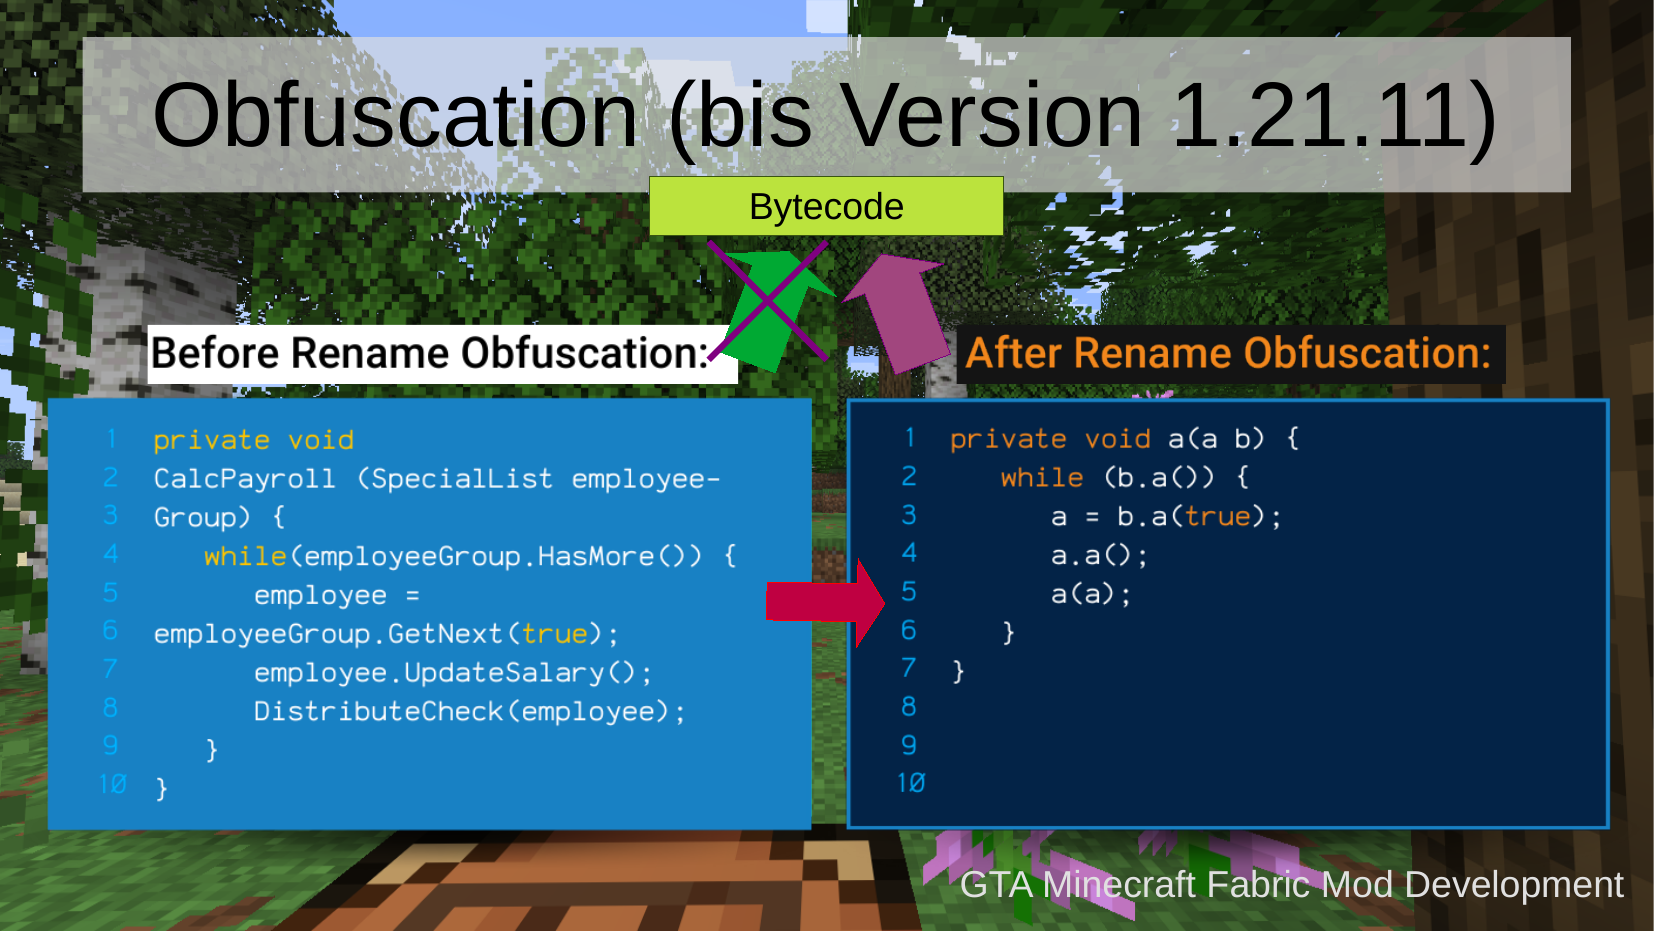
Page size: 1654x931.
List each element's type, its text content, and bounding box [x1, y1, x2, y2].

text_box [721, 306, 792, 373]
text_box [724, 284, 762, 339]
text_box [773, 267, 837, 322]
text_box [726, 251, 801, 295]
title Obfuscation (bis Version 1.21.11) [82, 37, 1571, 193]
text_box [766, 558, 885, 648]
text_box [841, 253, 951, 375]
picture [0, 0, 1654, 931]
text_box Bytecode [649, 176, 1004, 236]
